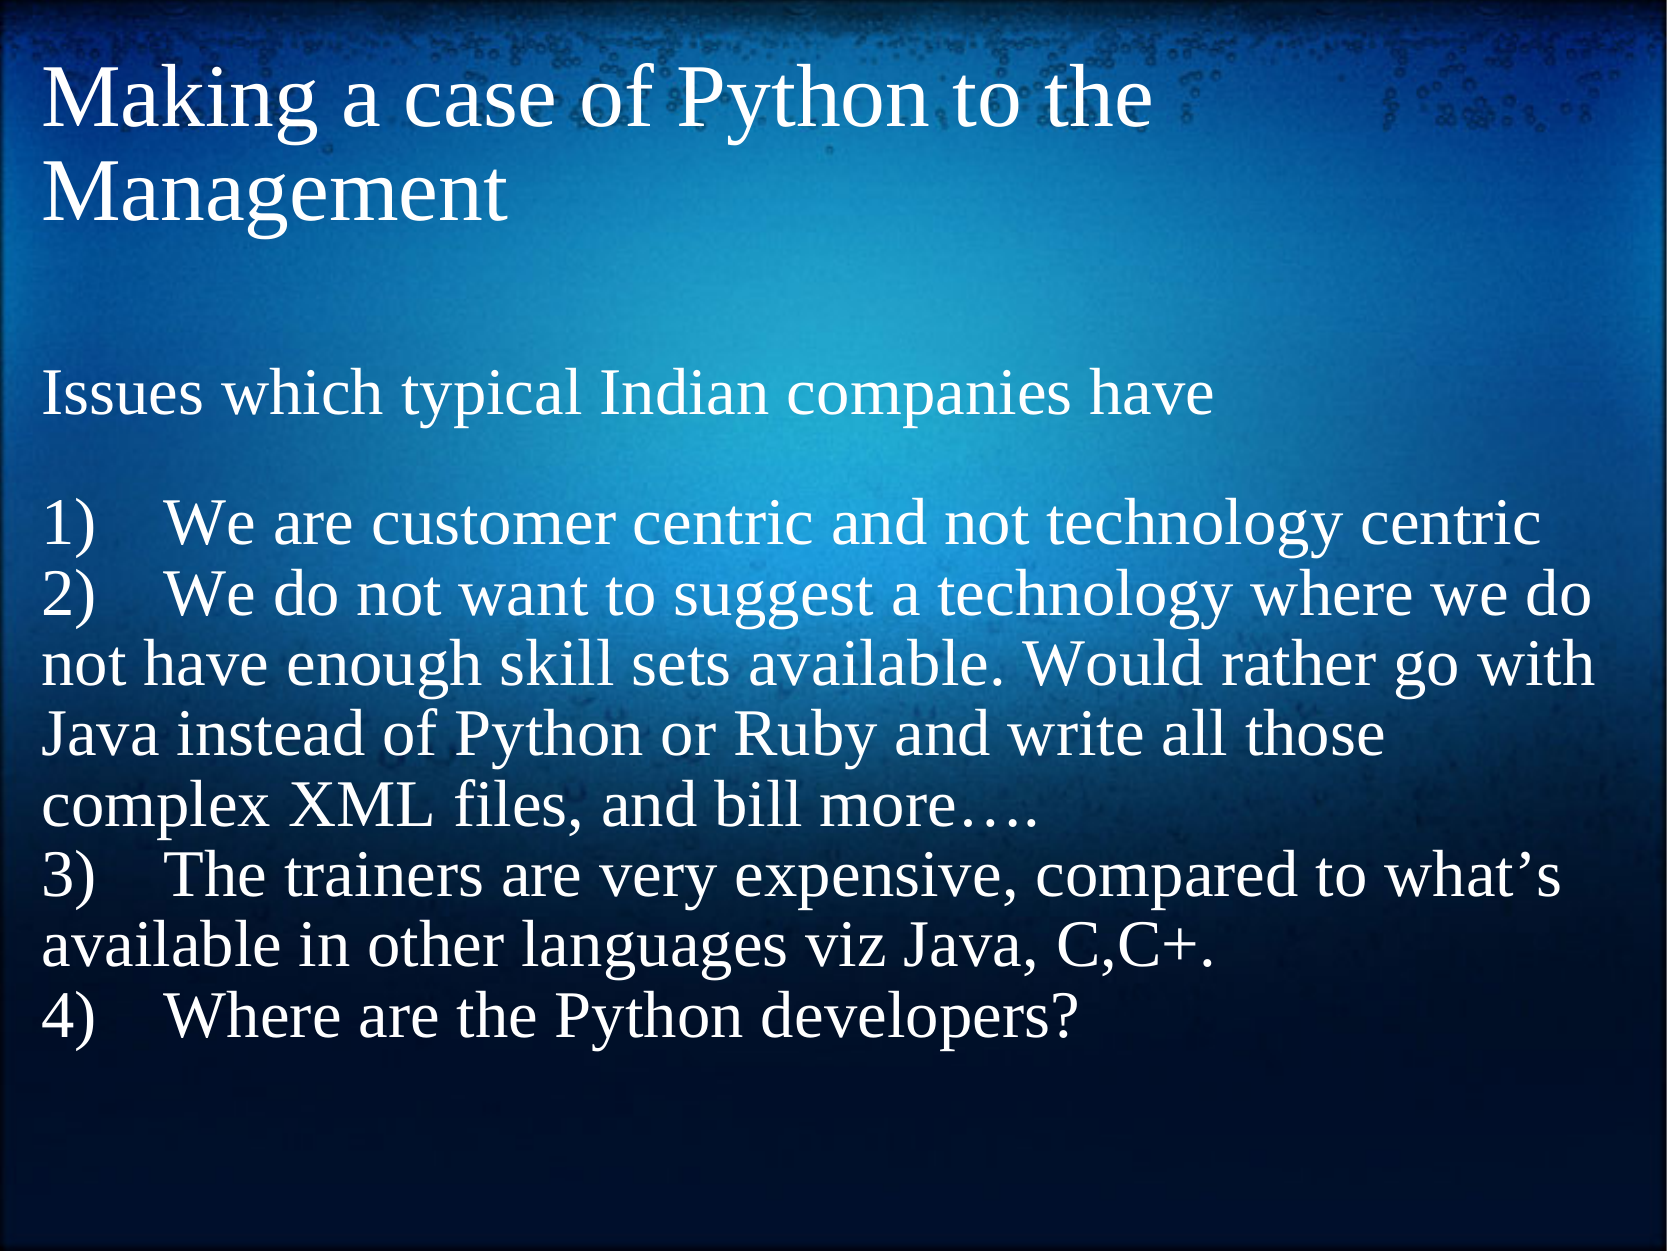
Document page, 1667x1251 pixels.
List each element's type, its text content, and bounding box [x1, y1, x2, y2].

picture [0, 0, 1667, 1251]
list Issues which typical Indian companies have 1) We are customer centric and not technology centric 2) We do not want to suggest a technology where we do not have enough skill sets available. Would rather go with Java instead of Python or Ruby and write all those complex XML files, and bill more…. 3) The trainers are very expensive, compared to what’s available in other languages viz Java, C,C+. 4) Where are the Python developers? [41, 299, 1628, 1251]
title Making a case of Python to the Management [41, 50, 1628, 269]
